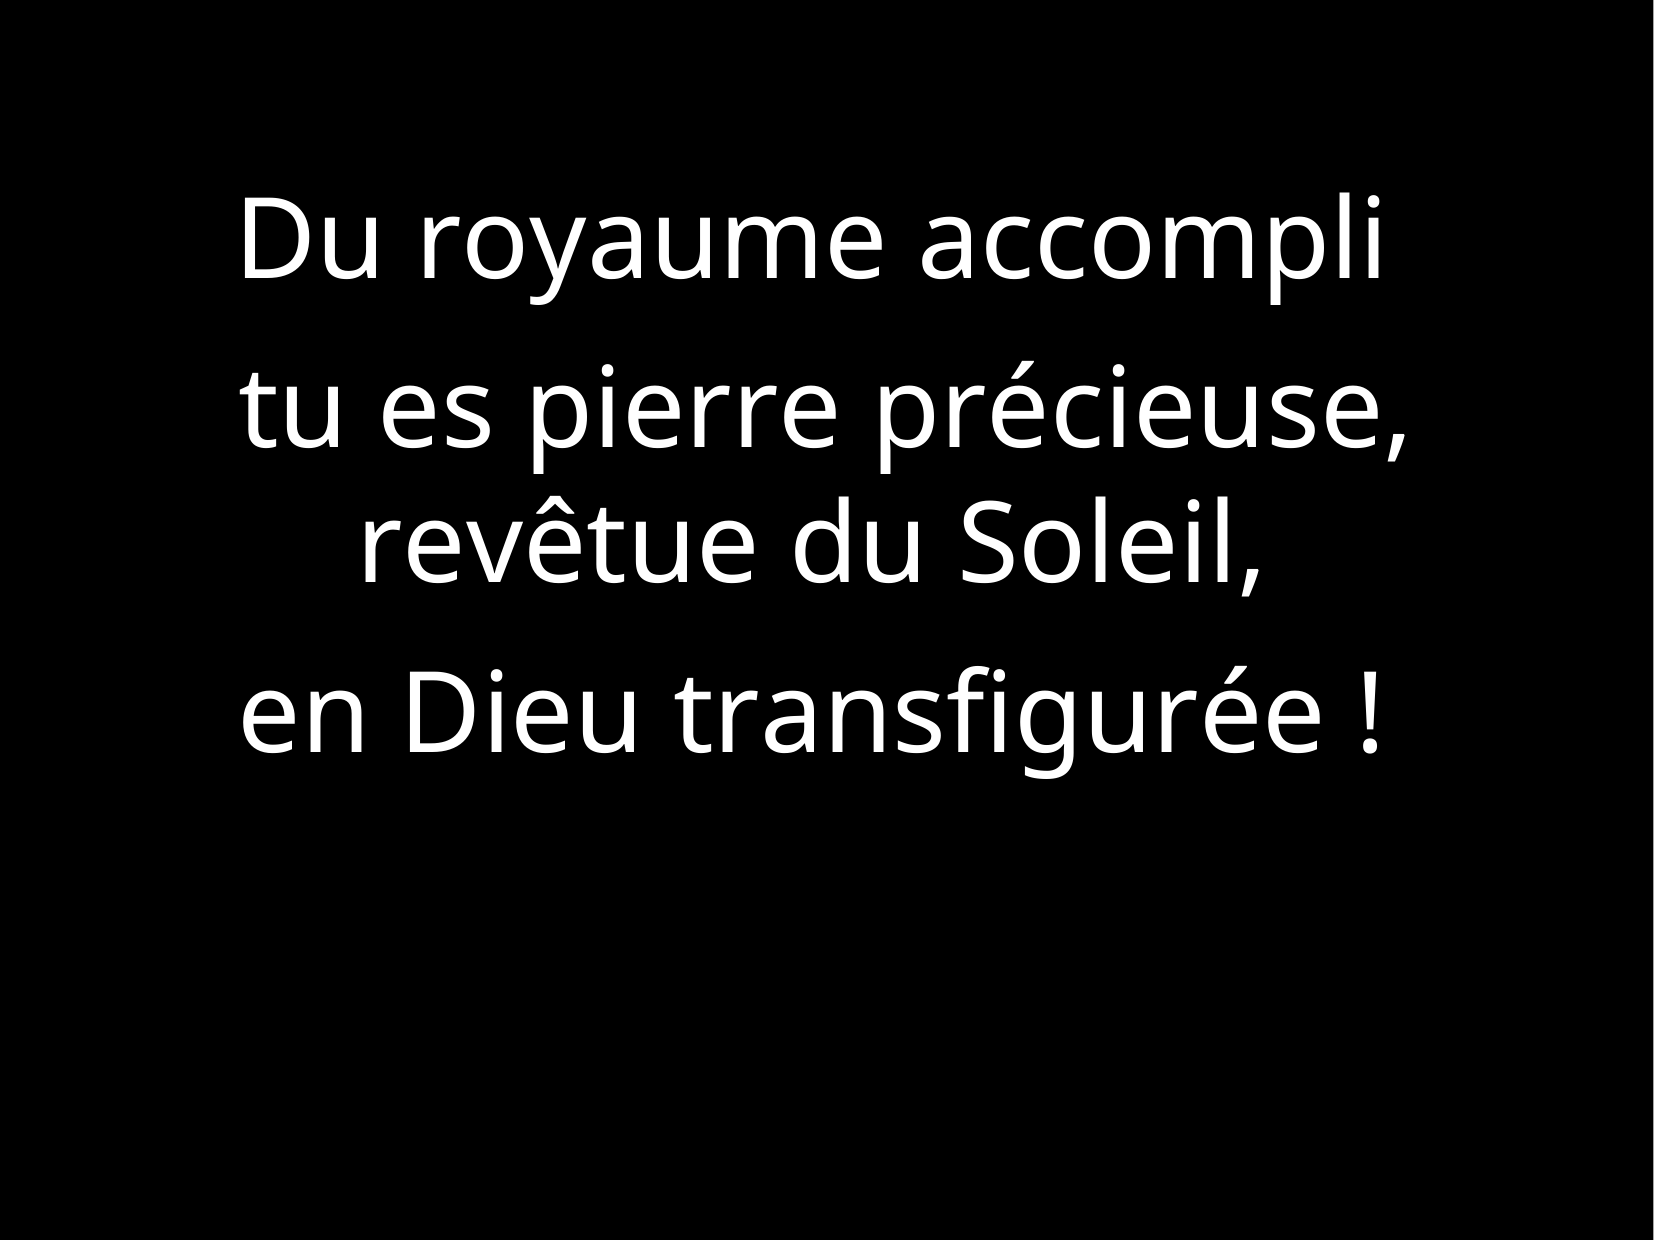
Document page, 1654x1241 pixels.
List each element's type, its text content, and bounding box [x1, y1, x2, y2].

list Du royaume accompli tu es pierre précieuse, revêtue du Soleil, en Dieu transfigurée ! [82, 99, 1571, 1108]
